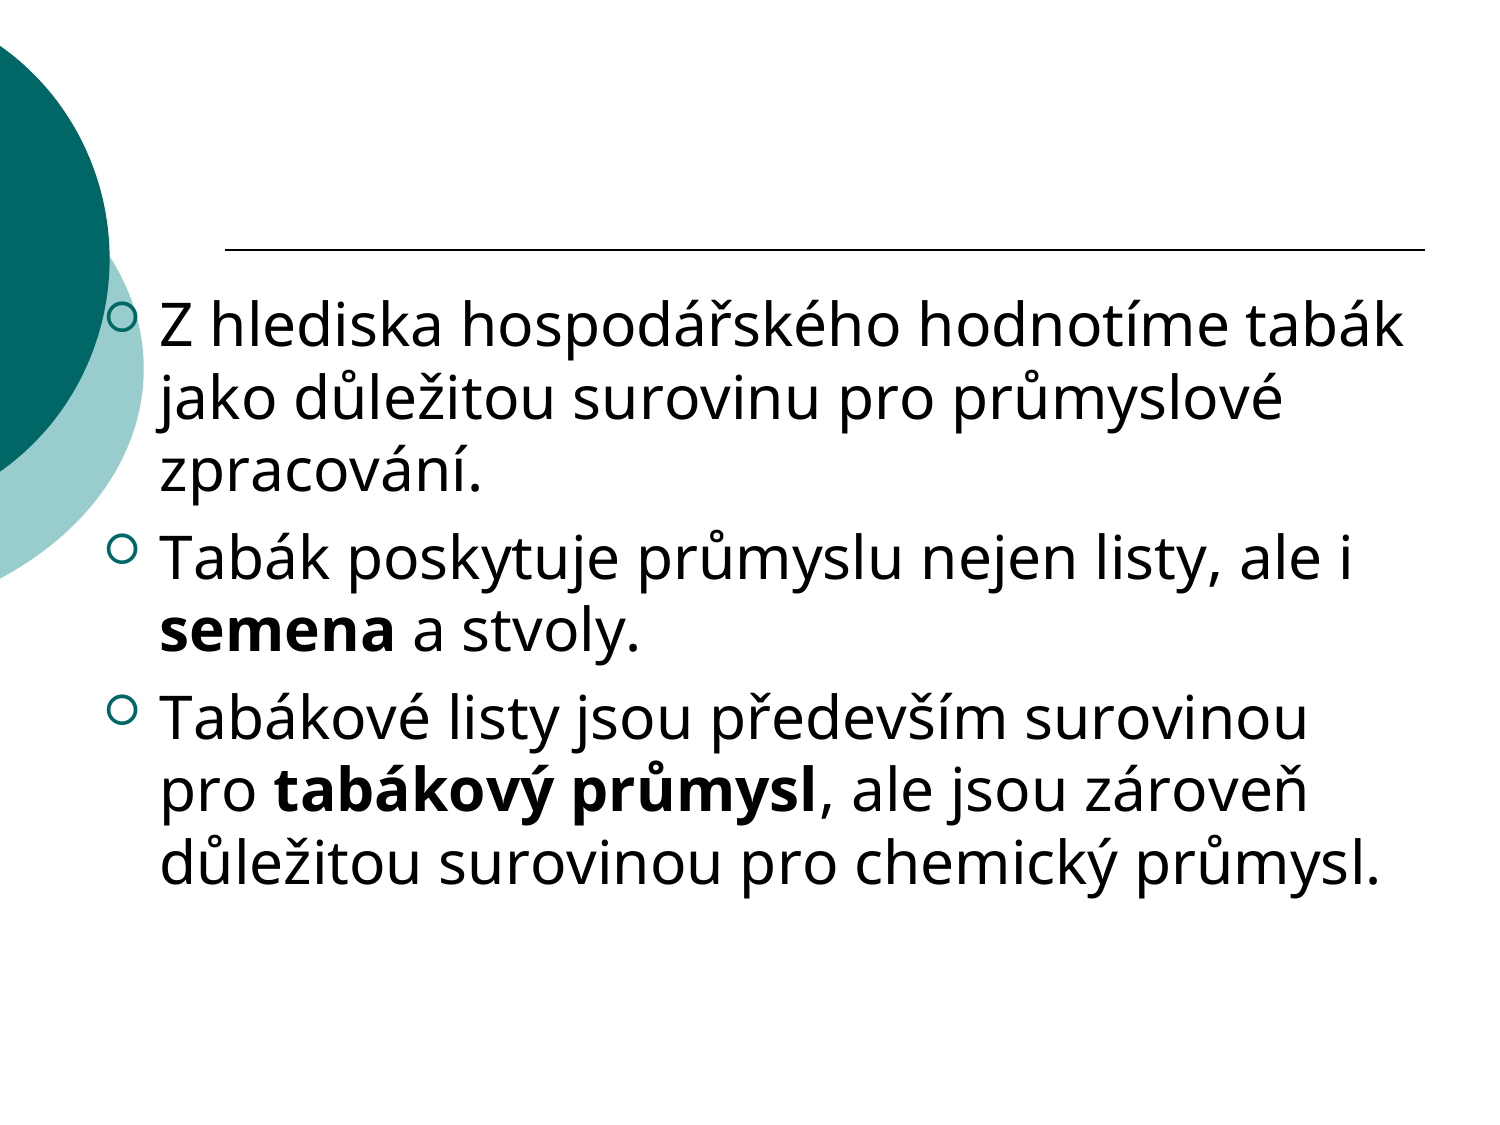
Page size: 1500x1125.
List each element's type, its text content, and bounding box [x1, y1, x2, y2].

list Z hlediska hospodářského hodnotíme tabák jako důležitou surovinu pro průmyslové zpracování. Tabák poskytuje průmyslu nejen listy, ale i semena a stvoly. Tabákové listy jsou především surovinou pro tabákový průmysl, ale jsou zároveň důležitou surovinou pro chemický průmysl. [88, 278, 1425, 1035]
